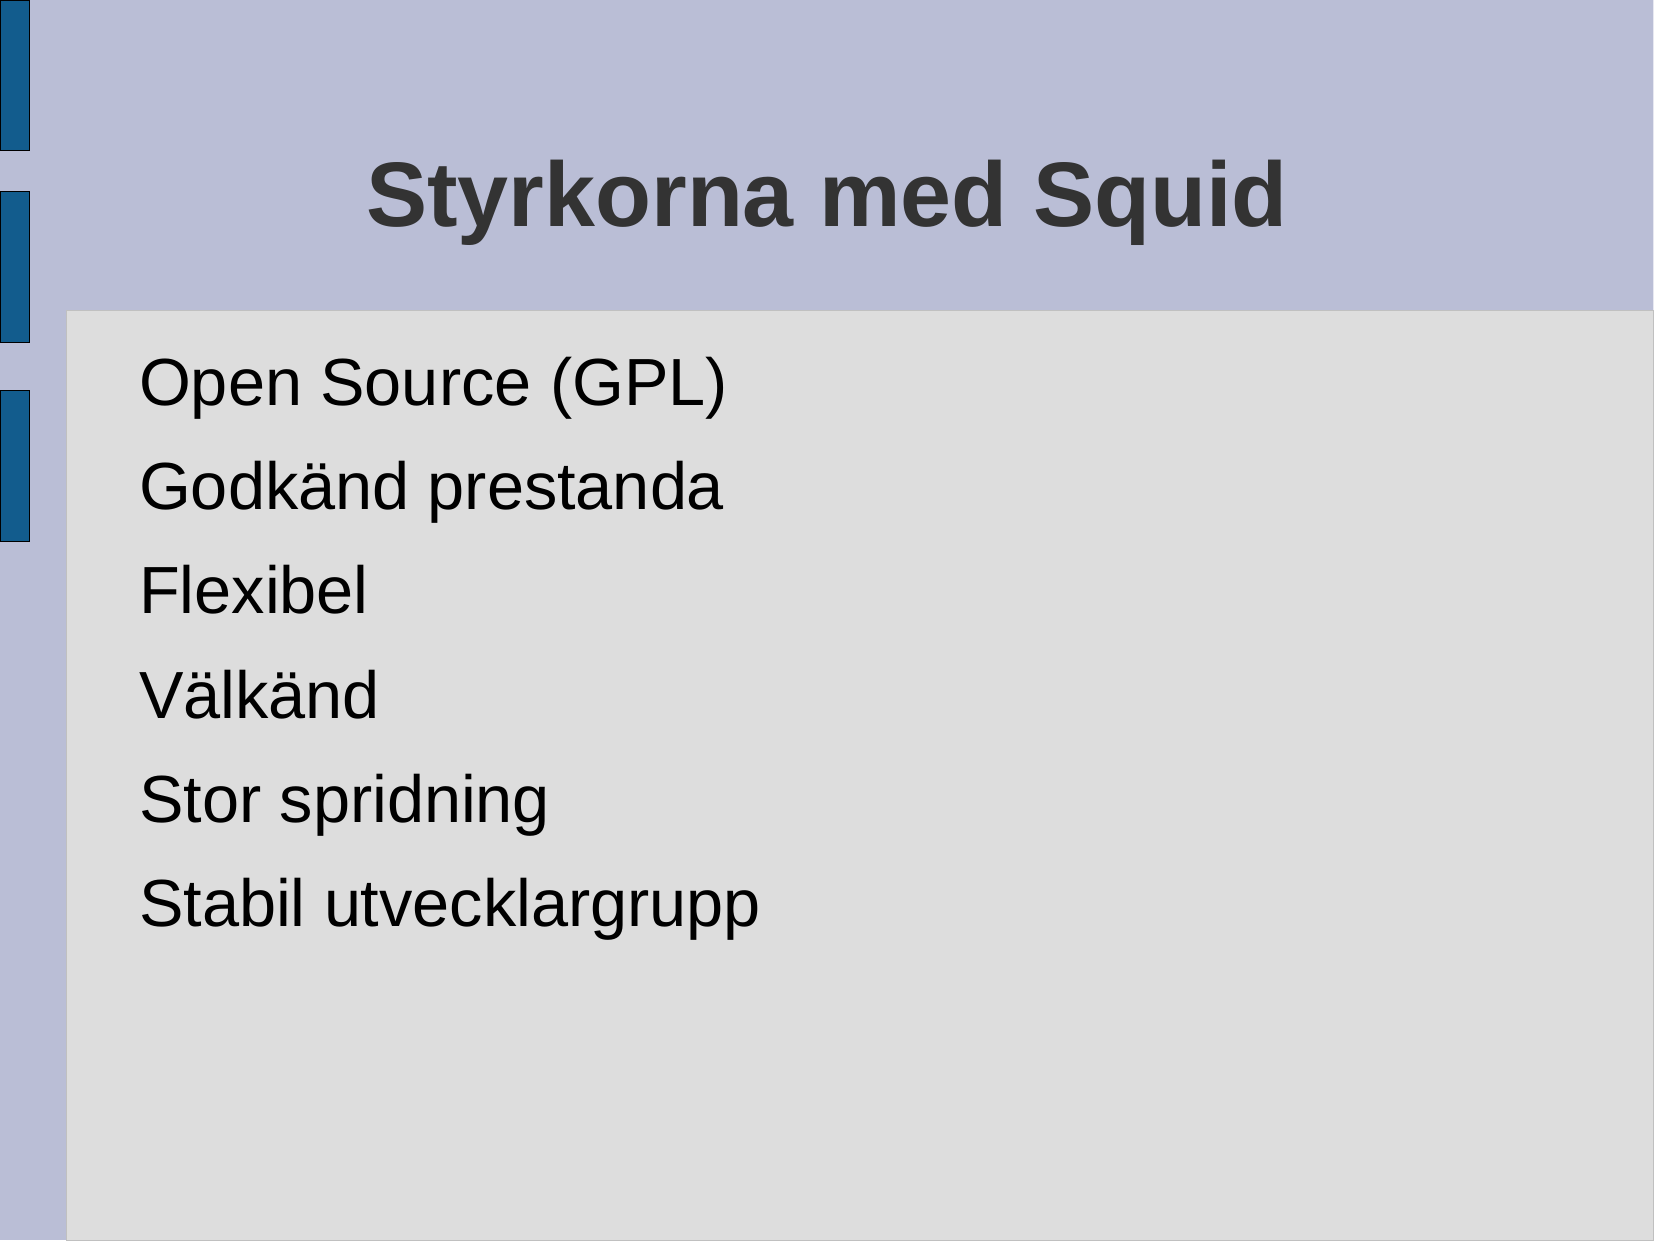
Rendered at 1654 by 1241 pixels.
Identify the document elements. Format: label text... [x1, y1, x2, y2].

title Styrkorna med Squid [121, 91, 1534, 299]
list Open Source (GPL) Godkänd prestanda Flexibel Välkänd Stor spridning Stabil utvecklargrupp [121, 344, 1534, 1127]
